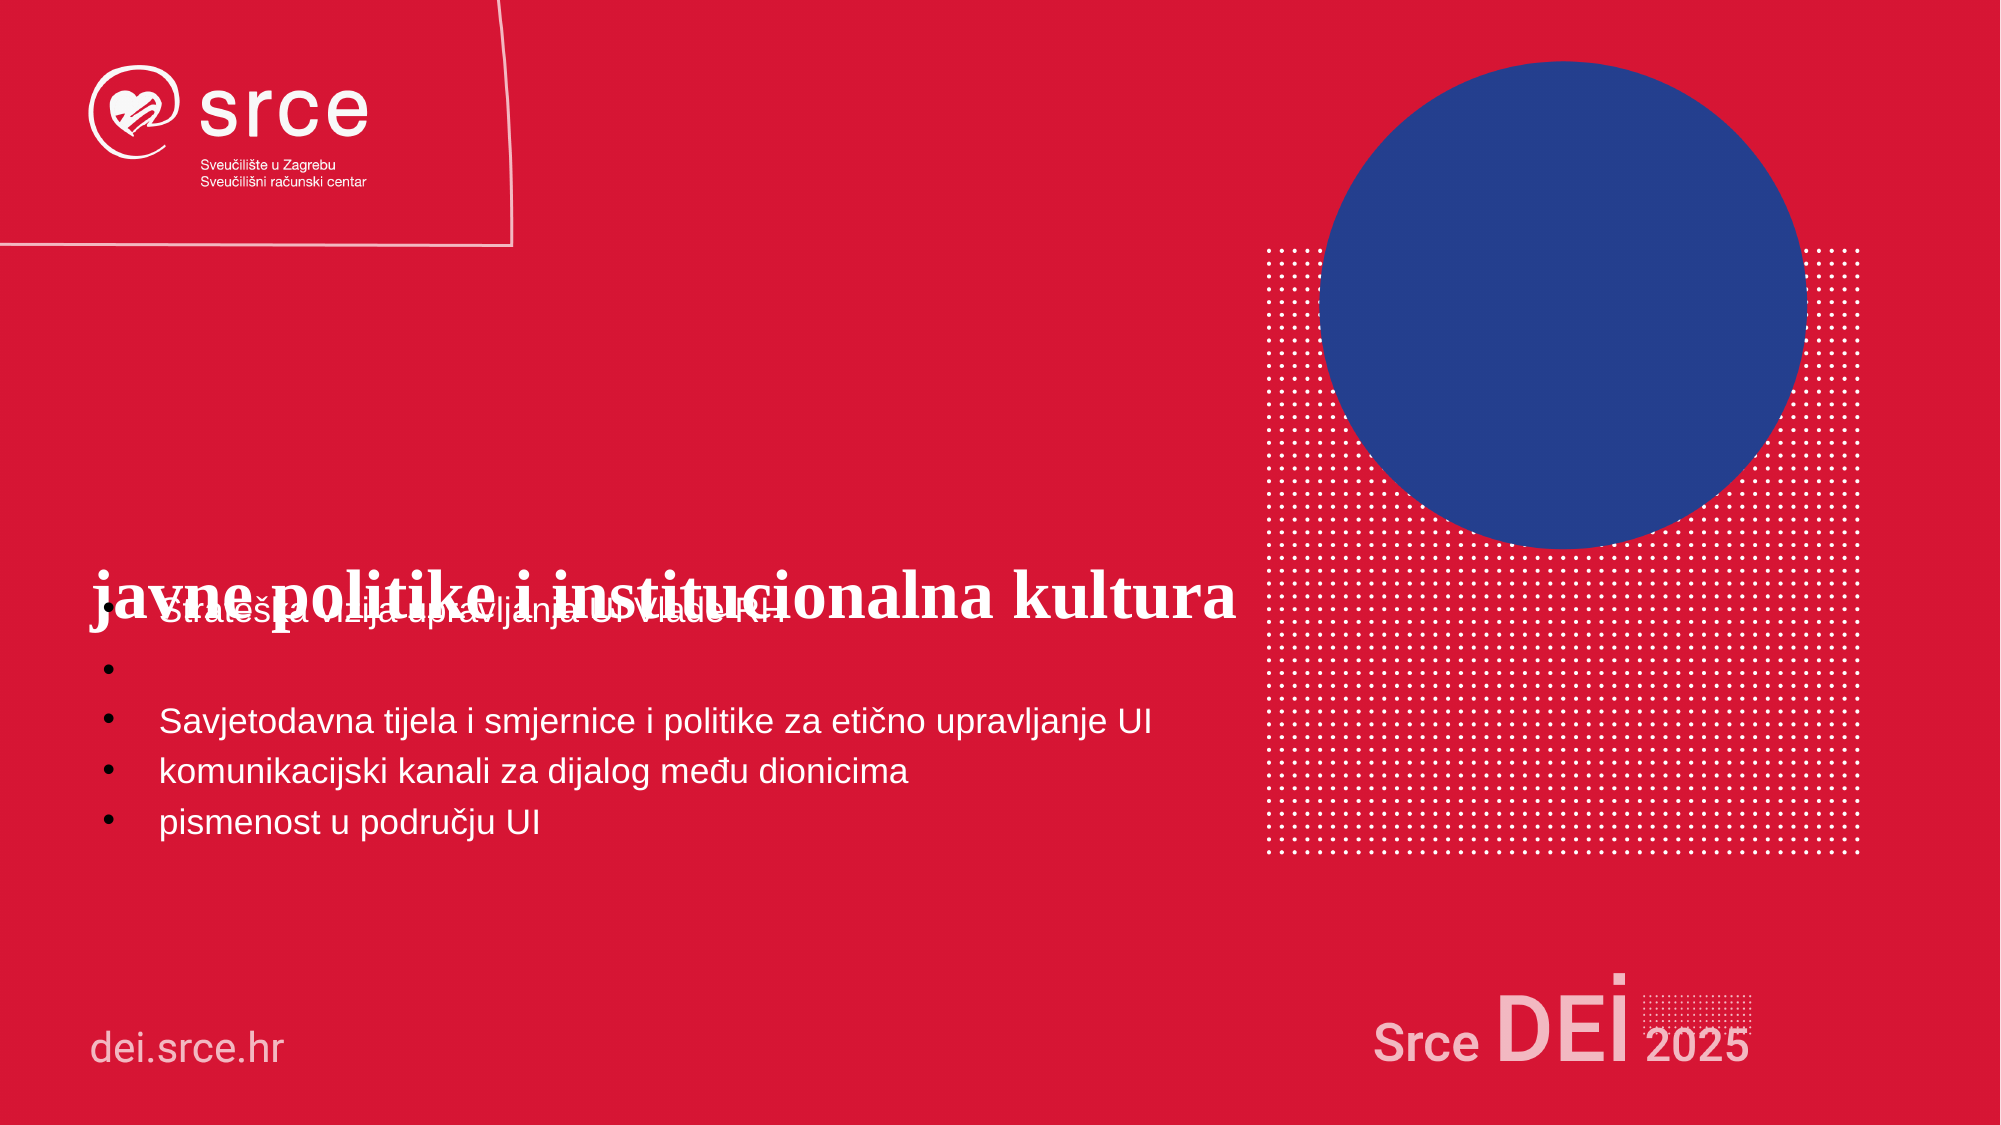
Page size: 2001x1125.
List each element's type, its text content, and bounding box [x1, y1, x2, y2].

subtitle Strateška vizija upravljanja UI Vlade RH Savjetodavna tijela i smjernice i politike za etično upravljanje UI komunikacijski kanali za dijalog među dionicima pismenost u području UI [87, 590, 1266, 863]
title javne politike i institucionalna kultura [75, 346, 1254, 675]
